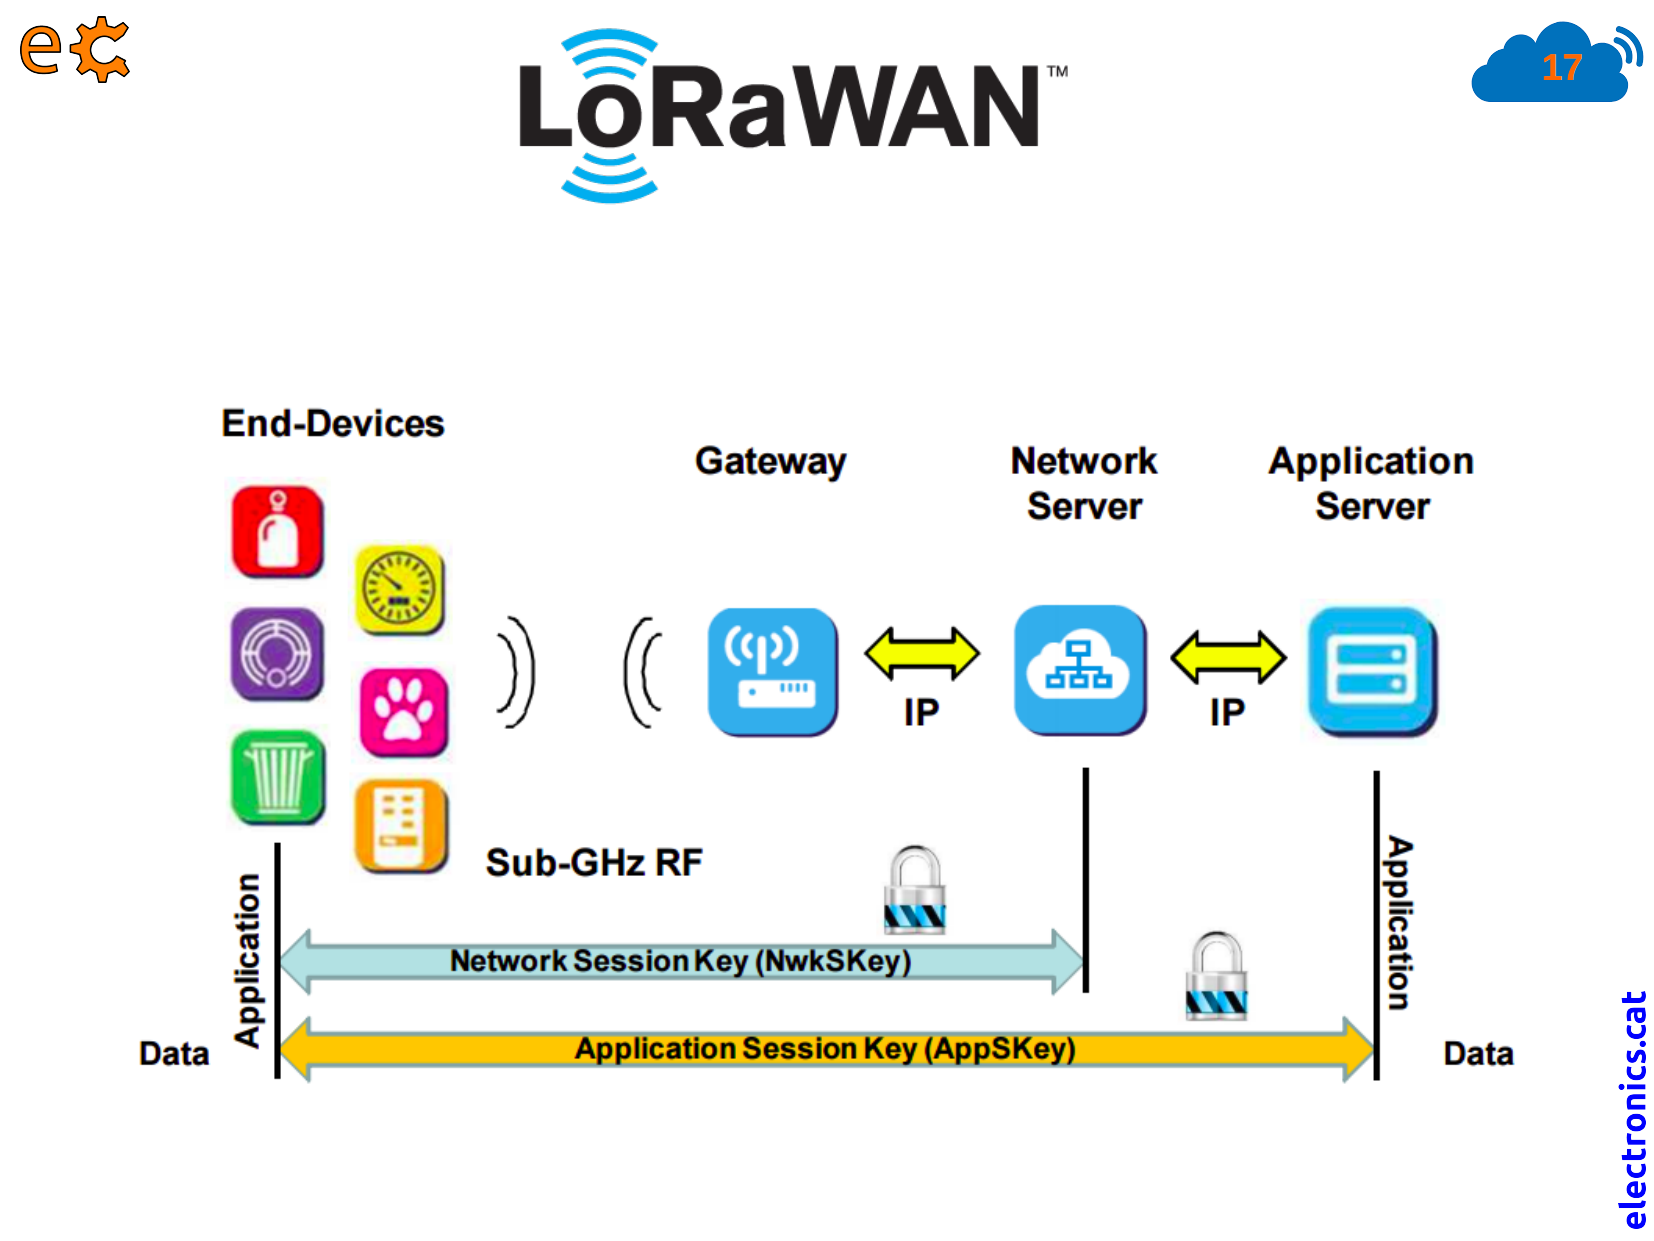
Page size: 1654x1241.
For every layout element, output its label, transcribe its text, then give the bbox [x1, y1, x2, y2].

picture [123, 402, 1524, 1087]
picture [20, 16, 130, 83]
picture [1618, 991, 1646, 1229]
text_box <número> [1526, 38, 1654, 109]
picture [1464, 16, 1650, 106]
picture [405, 0, 1146, 284]
